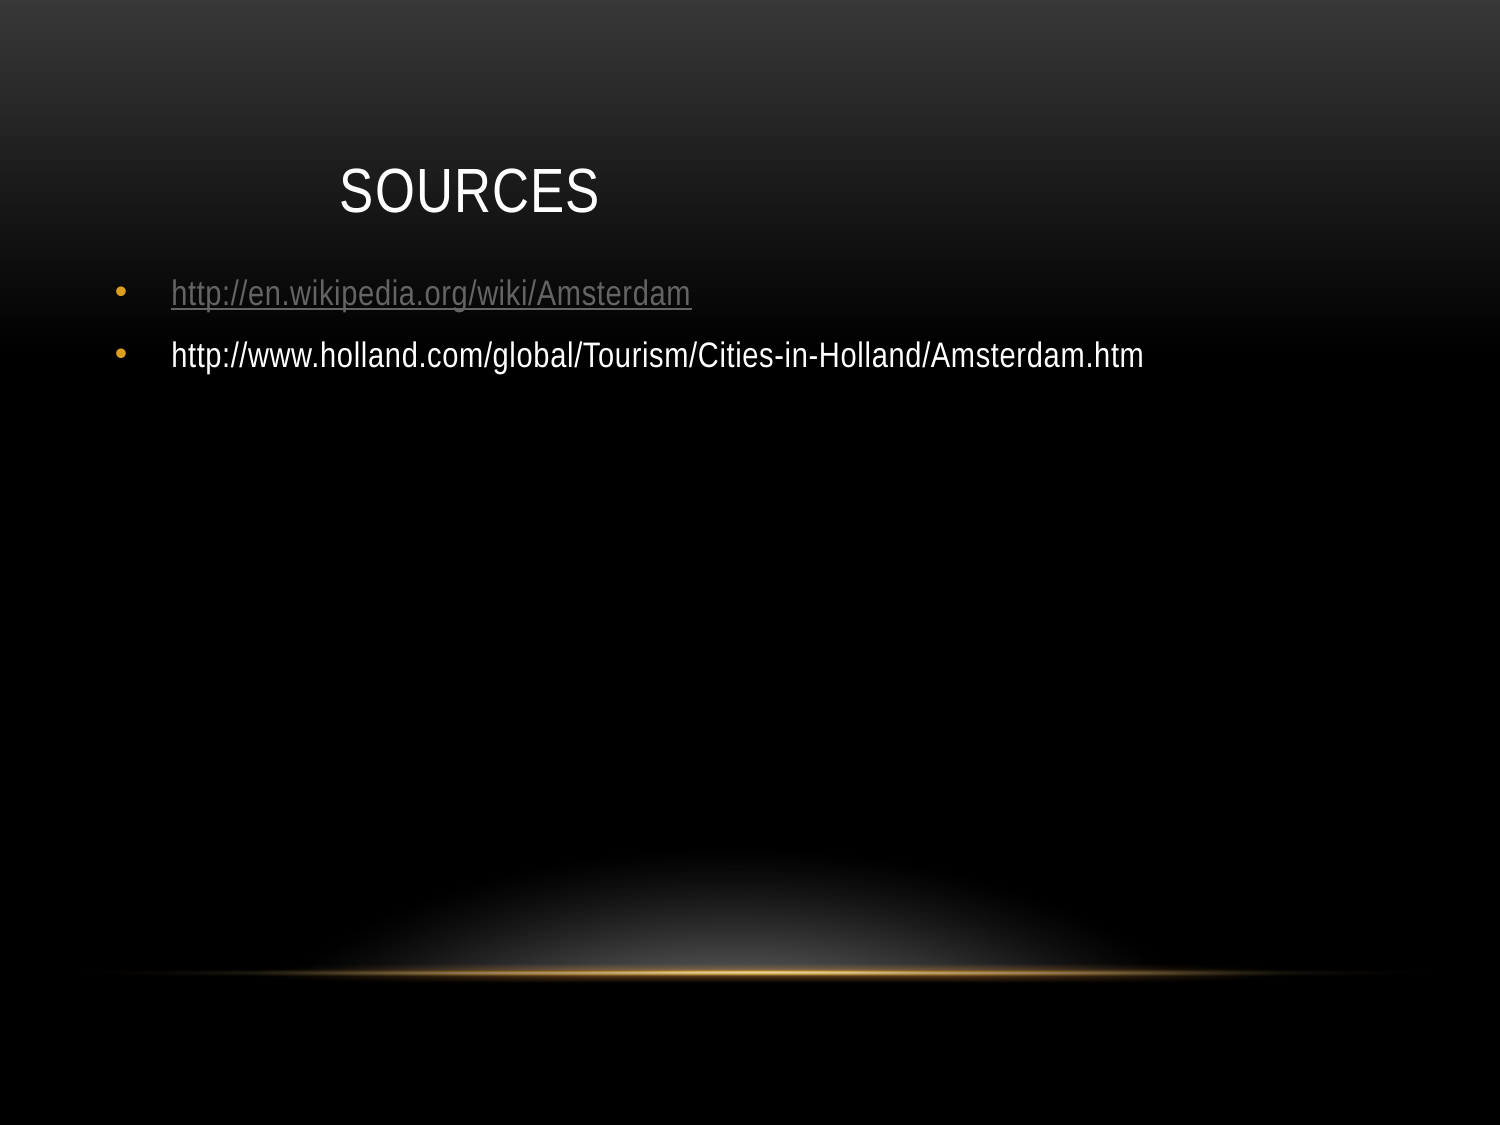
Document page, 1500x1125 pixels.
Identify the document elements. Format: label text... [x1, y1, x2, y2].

picture [0, 0, 1500, 1125]
title SOURCES [99, 45, 1400, 233]
list http://en.wikipedia.org/wiki/Amsterdam http://www.holland.com/global/Tourism/Cities-in-Holland/Amsterdam.htm [99, 262, 1400, 938]
